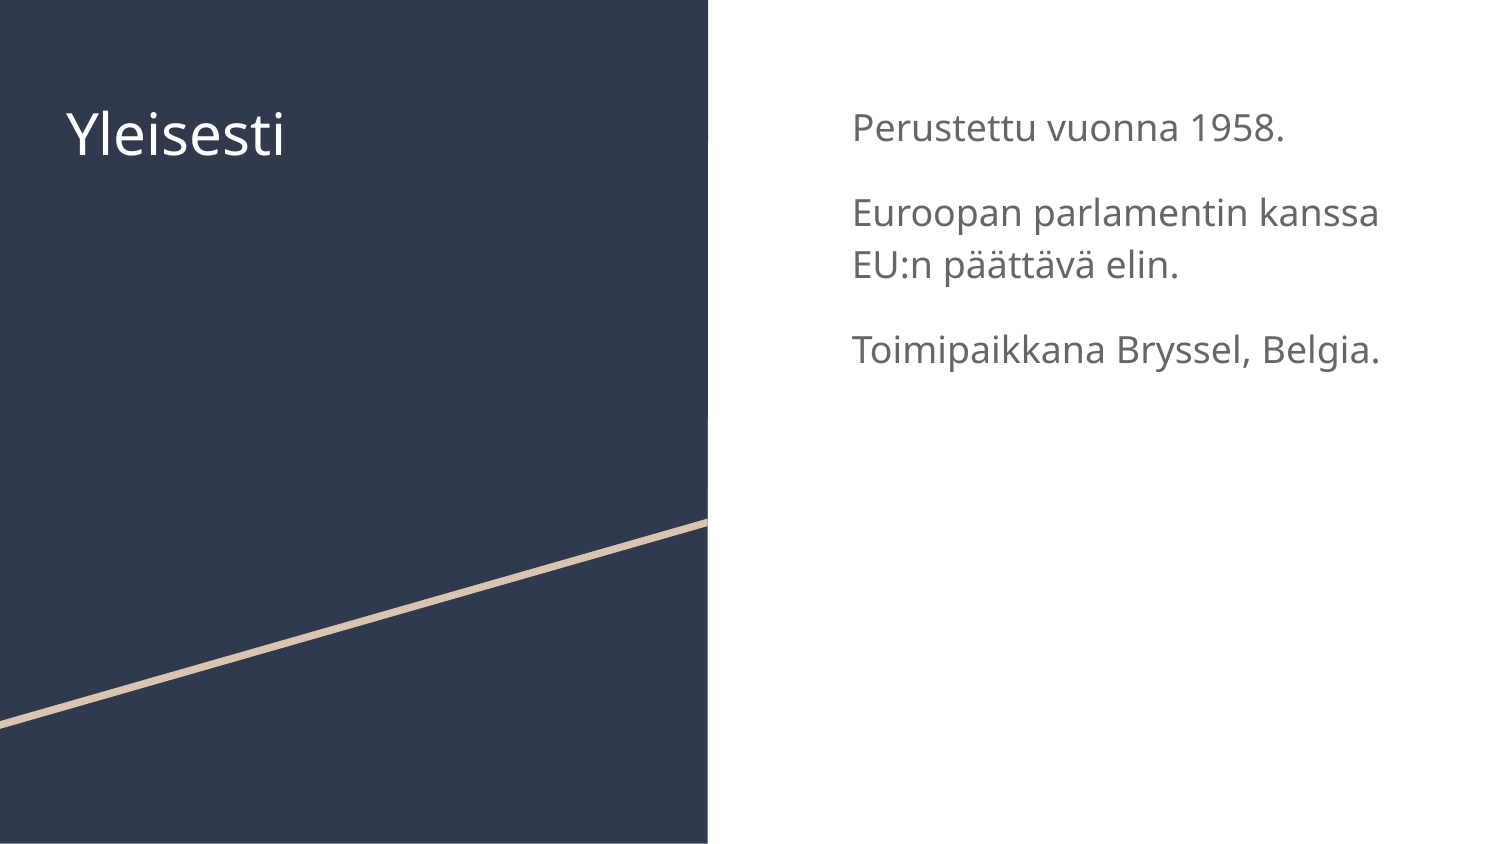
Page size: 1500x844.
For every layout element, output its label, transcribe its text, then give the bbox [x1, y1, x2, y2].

title Yleisesti [51, 82, 660, 494]
list Perustettu vuonna 1958. Euroopan parlamentin kanssa EU:n päättävä elin. Toimipaikkana Bryssel, Belgia. [761, 82, 1446, 755]
